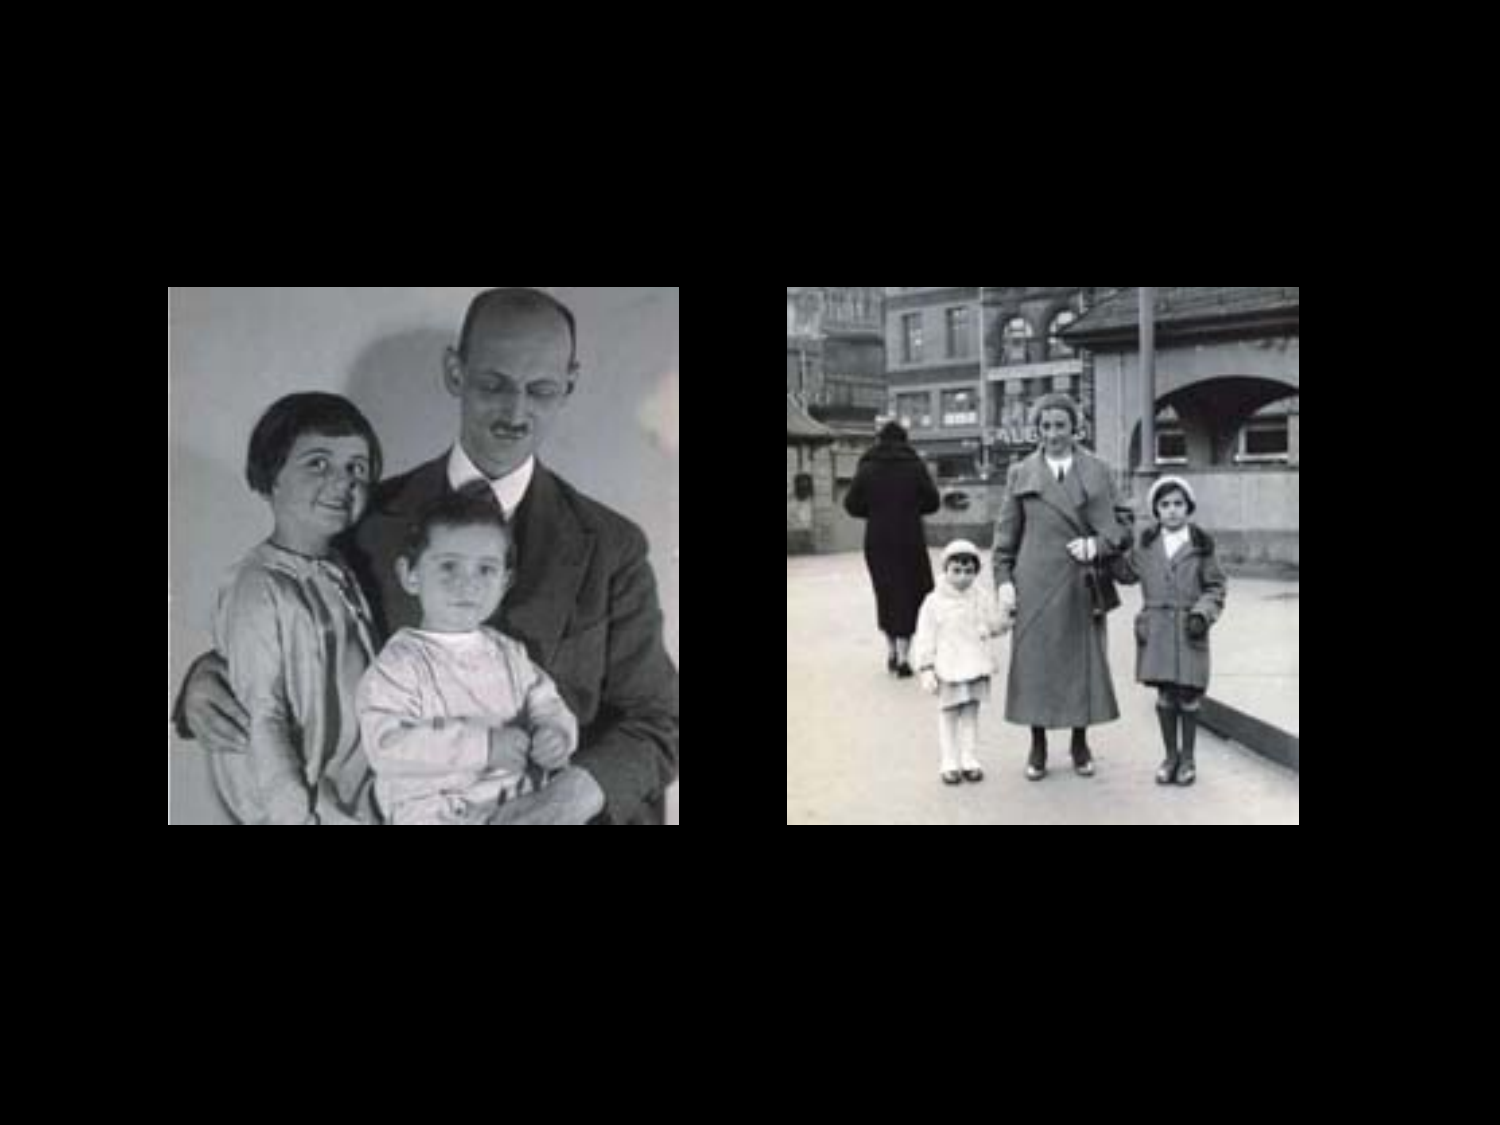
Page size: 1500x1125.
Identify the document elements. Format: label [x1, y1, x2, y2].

picture [168, 287, 679, 825]
picture [787, 287, 1299, 825]
